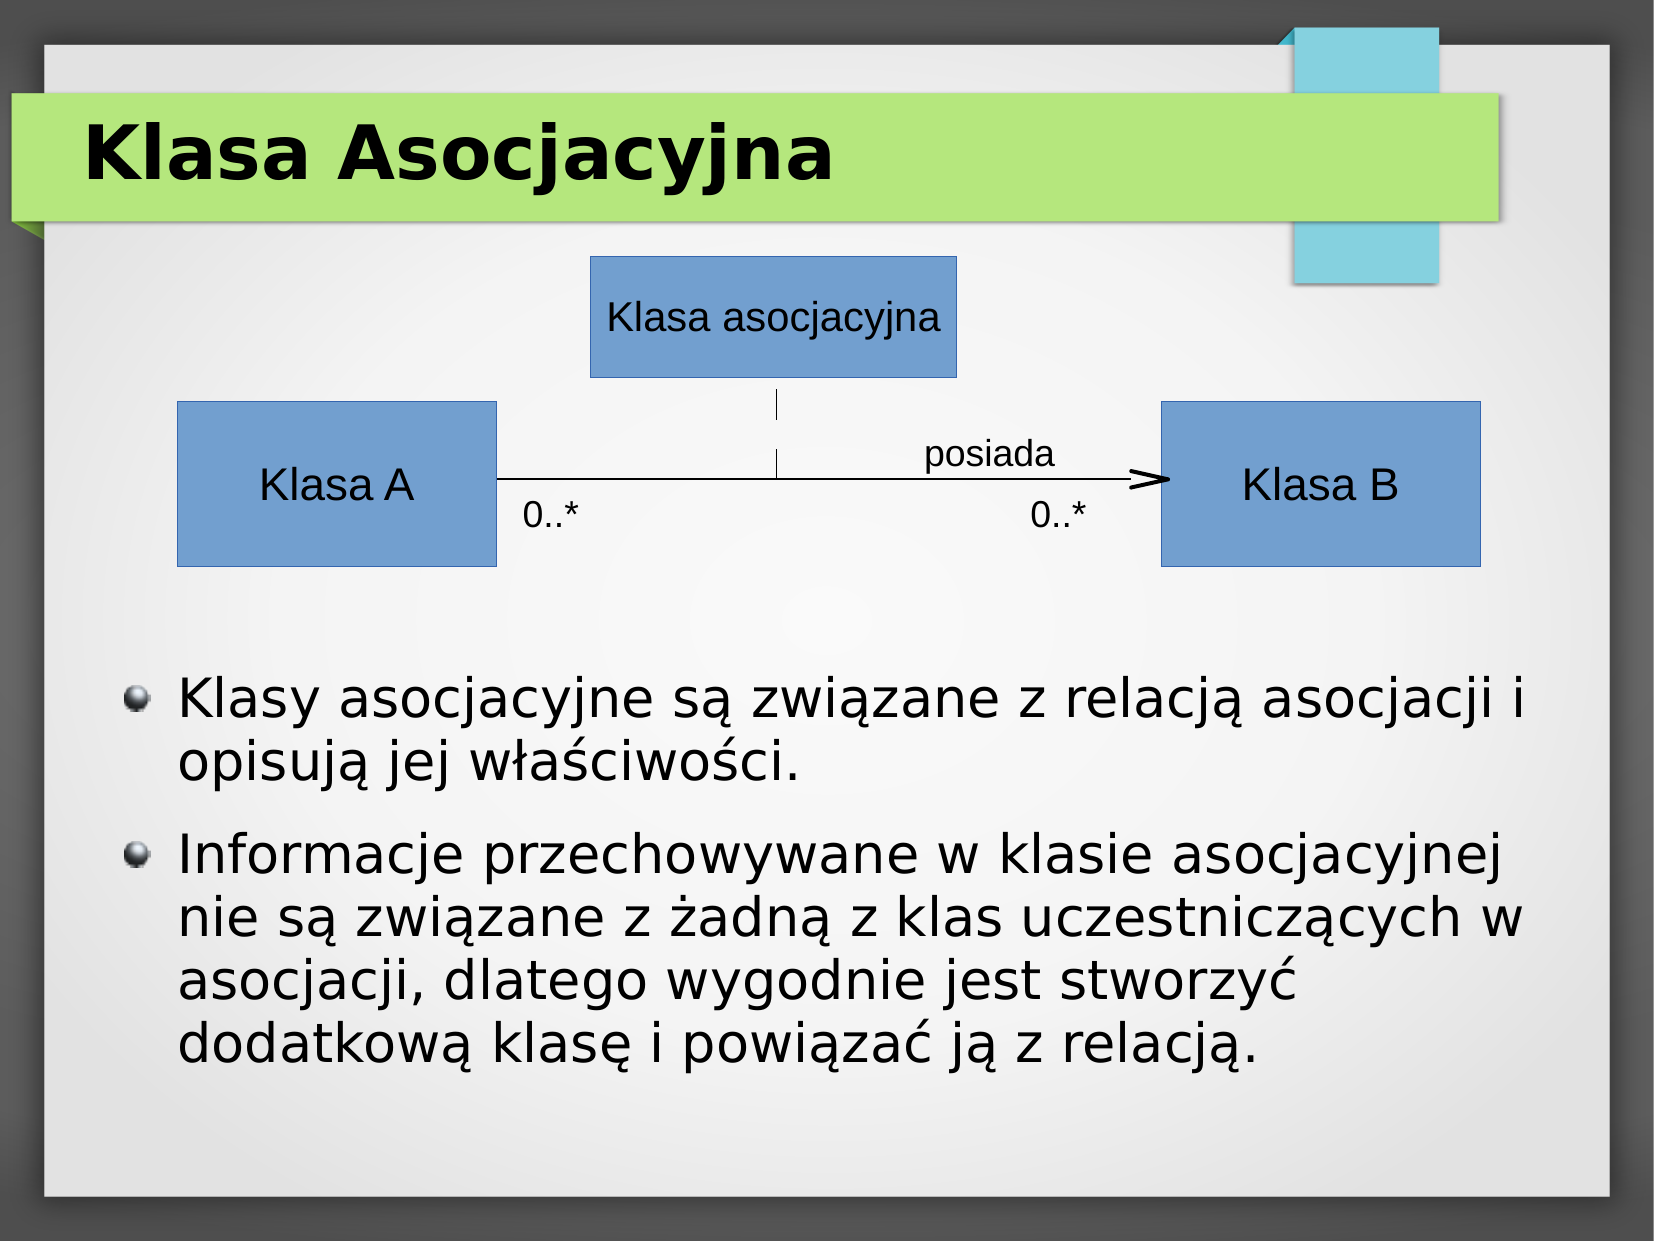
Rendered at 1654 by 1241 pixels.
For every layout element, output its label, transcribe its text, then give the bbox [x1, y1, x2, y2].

list Klasy asocjacyjne są związane z relacją asocjacji i opisują jej właściwości. Informacje przechowywane w klasie asocjacyjnej nie są związane z żadną z klas uczestniczących w asocjacji, dlatego wygodnie jest stworzyć dodatkową klasę i powiązać ją z relacją. [106, 667, 1595, 1211]
text_box 0..* [507, 486, 638, 544]
picture [0, 0, 1654, 1241]
title Klasa Asocjacyjna [82, 94, 1264, 213]
text_box Klasa B [1161, 401, 1481, 567]
text_box Klasa A [177, 401, 497, 567]
text_box posiada [909, 425, 1229, 483]
text_box Klasa asocjacyjna [590, 256, 957, 378]
text_box 0..* [1015, 486, 1146, 544]
